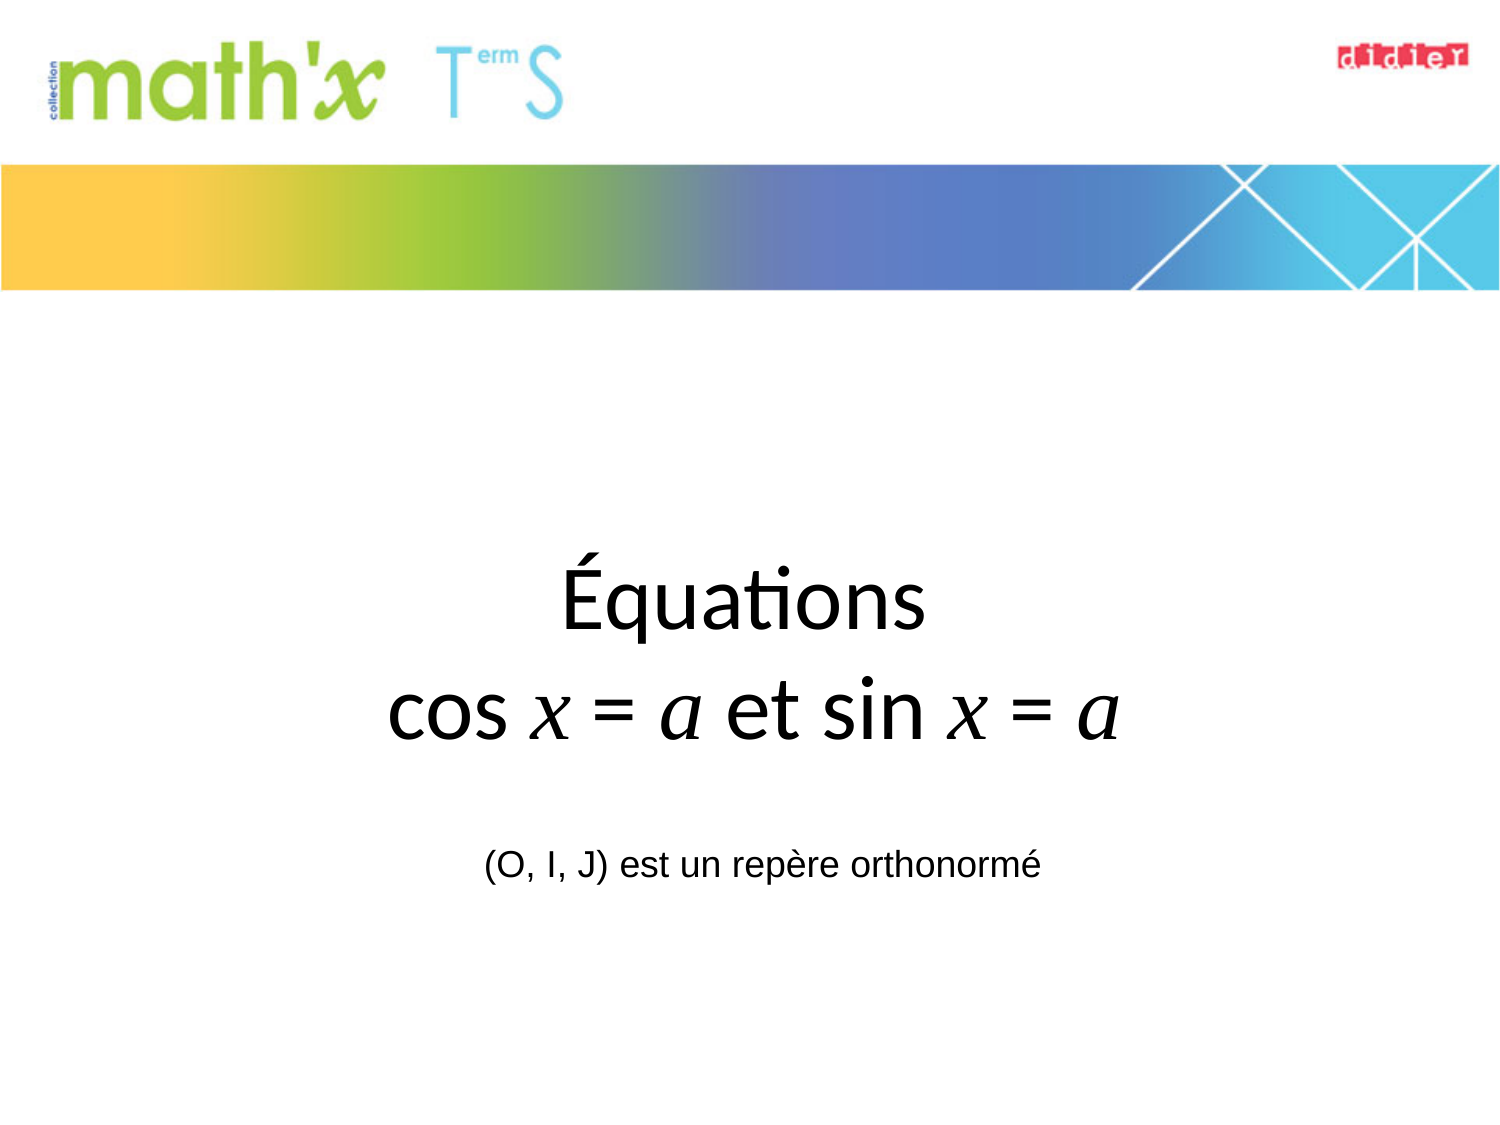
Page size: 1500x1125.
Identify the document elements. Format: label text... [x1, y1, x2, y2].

picture [0, 0, 1500, 292]
title Équations cos x = a et sin x = a [117, 527, 1393, 769]
text_box (O, I, J) est un repère orthonormé [468, 832, 1219, 893]
